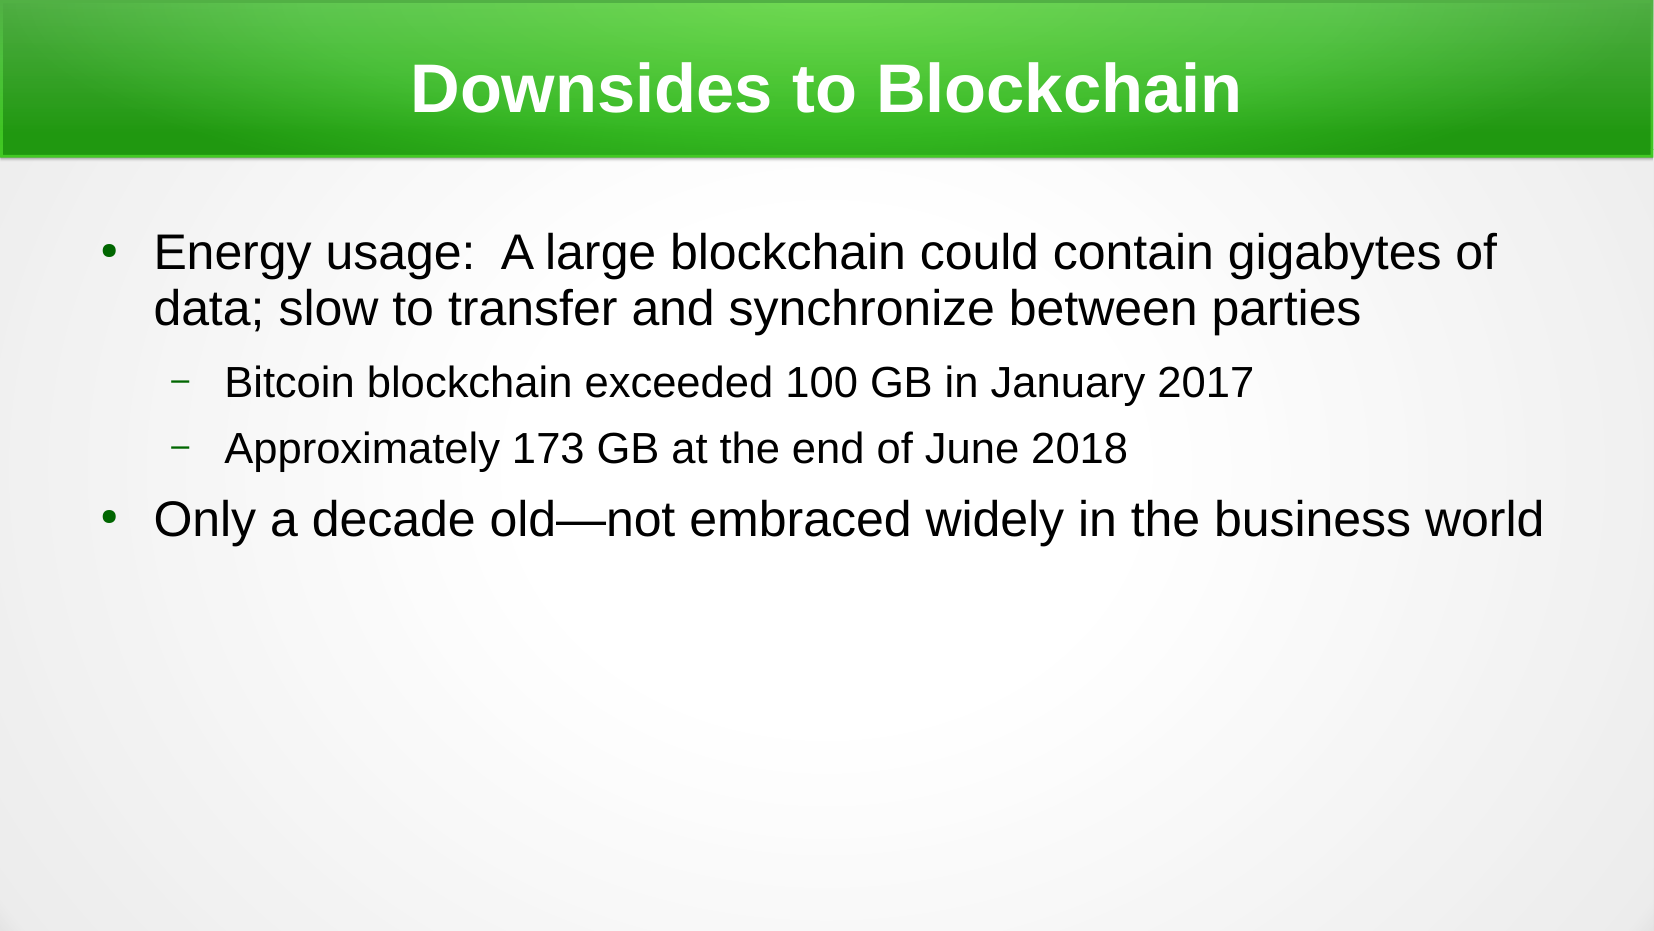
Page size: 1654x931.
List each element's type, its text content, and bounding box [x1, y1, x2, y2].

title Downsides to Blockchain [82, 35, 1571, 142]
list Energy usage: A large blockchain could contain gigabytes of data; slow to transfer and synchronize between parties Bitcoin blockchain exceeded 100 GB in January 2017 Approximately 173 GB at the end of June 2018 Only a decade old—not embraced widely in the business world [82, 224, 1571, 764]
